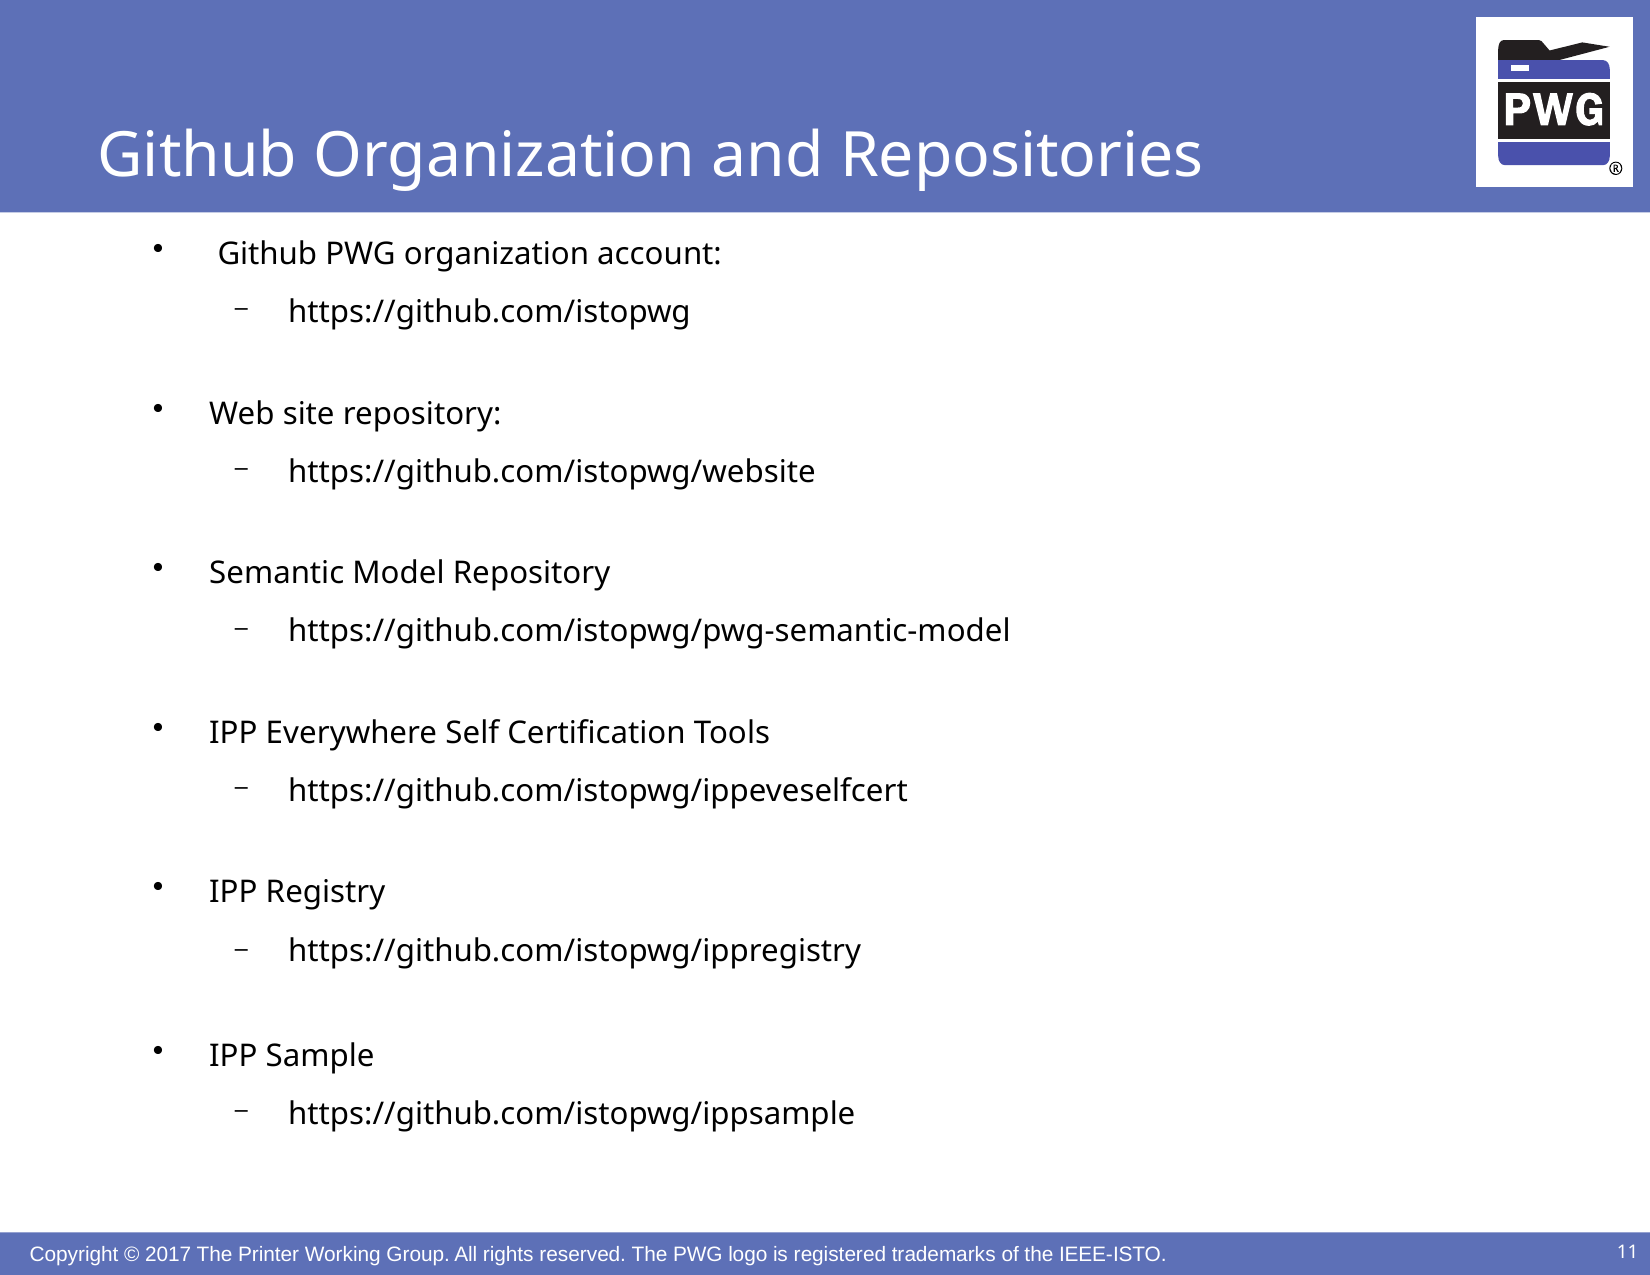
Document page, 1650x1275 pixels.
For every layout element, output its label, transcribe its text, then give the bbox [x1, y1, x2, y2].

title Github Organization and Repositories [82, 8, 1449, 198]
list Github PWG organization account: https://github.com/istopwg Web site repository: https://github.com/istopwg/website Semantic Model Repository https://github.com/istopwg/pwg-semantic-model IPP Everywhere Self Certification Tools https://github.com/istopwg/ippeveselfcert IPP Registry https://github.com/istopwg/ippregistry IPP Sample https://github.com/istopwg/ippsample [138, 225, 1623, 1203]
